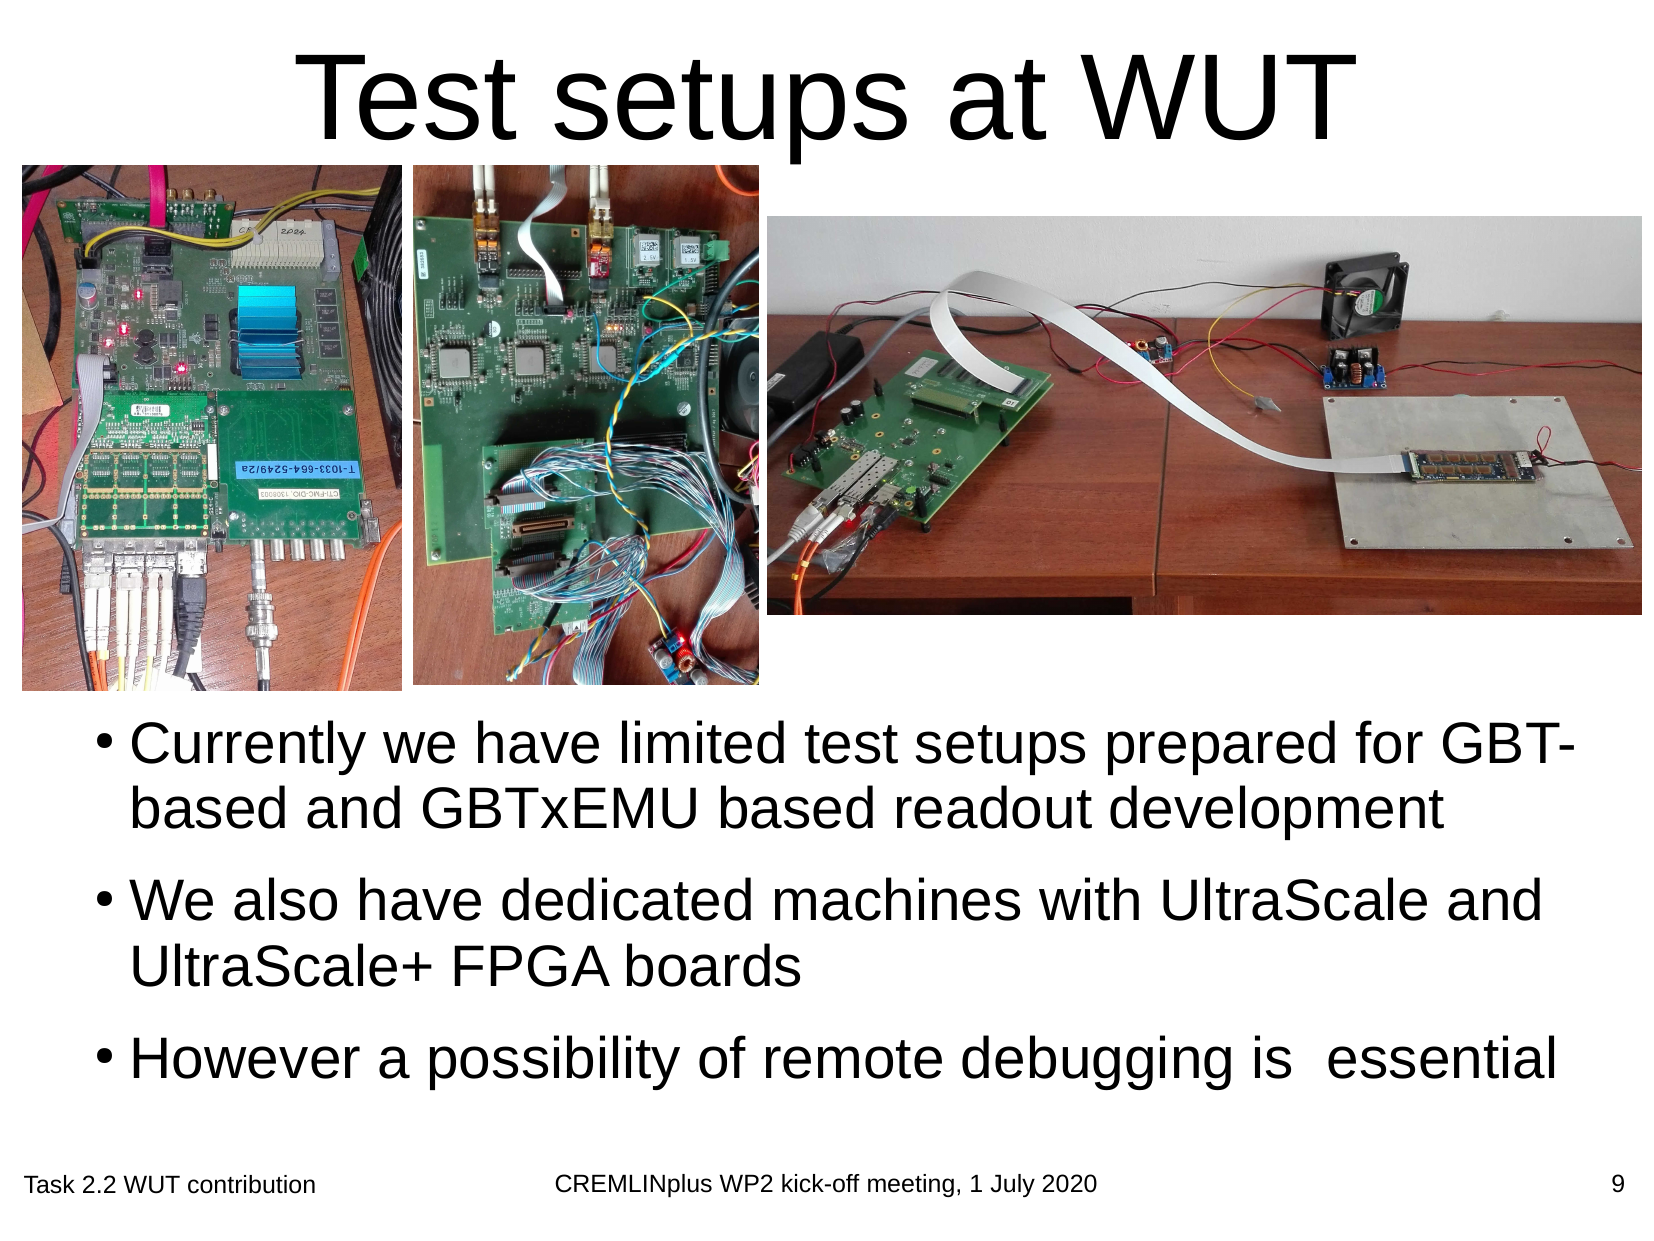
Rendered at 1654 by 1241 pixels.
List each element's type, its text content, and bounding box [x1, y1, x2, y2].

list Currently we have limited test setups prepared for GBT-based and GBTxEMU based readout development We also have dedicated machines with UltraScale and UltraScale+ FPGA boards However a possibility of remote debugging is essential [82, 709, 1583, 1158]
picture [767, 216, 1642, 615]
title Test setups at WUT [82, 28, 1571, 166]
picture [413, 165, 759, 686]
picture [22, 165, 402, 691]
